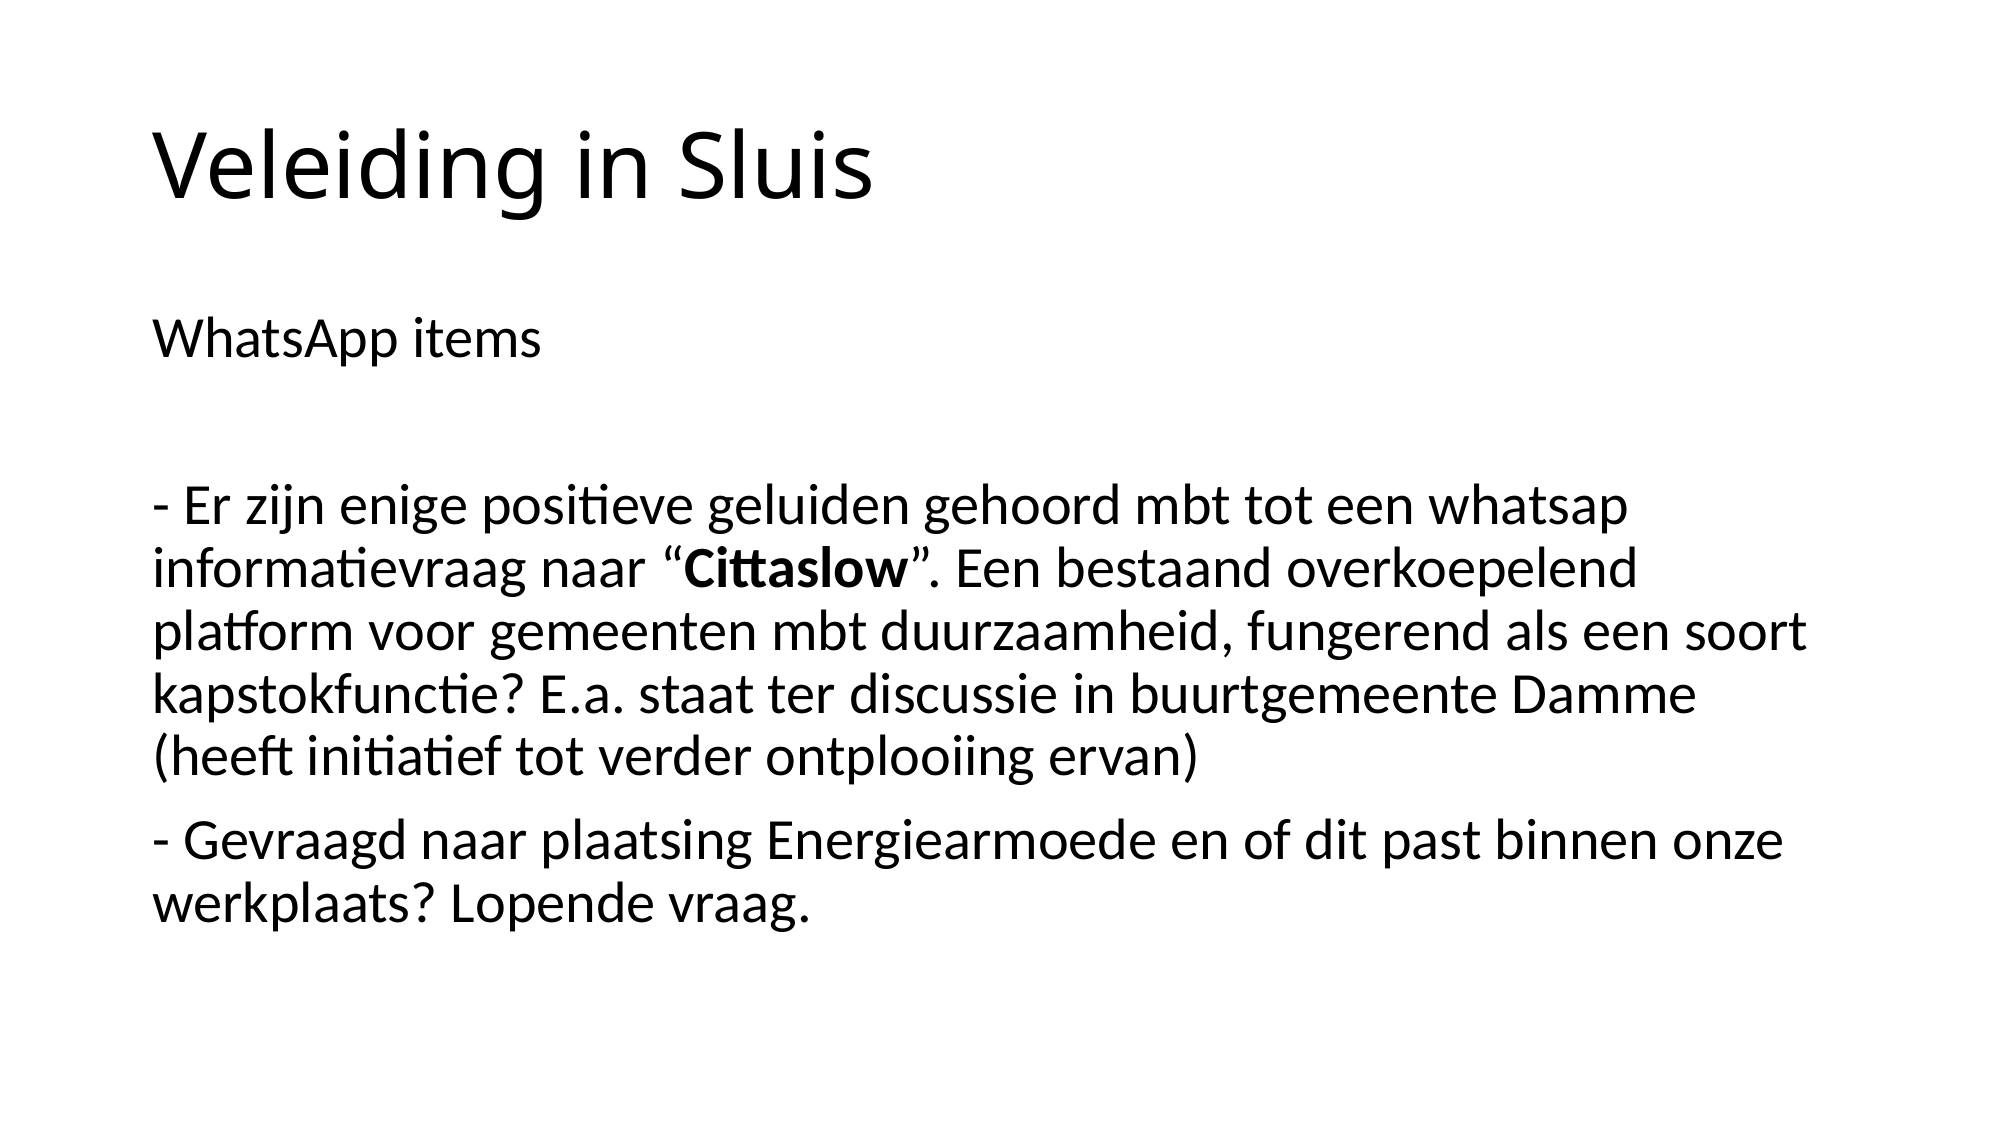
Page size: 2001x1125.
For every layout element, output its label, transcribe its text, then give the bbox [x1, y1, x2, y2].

list WhatsApp items - Er zijn enige positieve geluiden gehoord mbt tot een whatsap informatievraag naar “Cittaslow”. Een bestaand overkoepelend platform voor gemeenten mbt duurzaamheid, fungerend als een soort kapstokfunctie? E.a. staat ter discussie in buurtgemeente Damme (heeft initiatief tot verder ontplooiing ervan) - Gevraagd naar plaatsing Energiearmoede en of dit past binnen onze werkplaats? Lopende vraag. [137, 299, 1863, 1014]
title Veleiding in Sluis [137, 59, 1863, 278]
